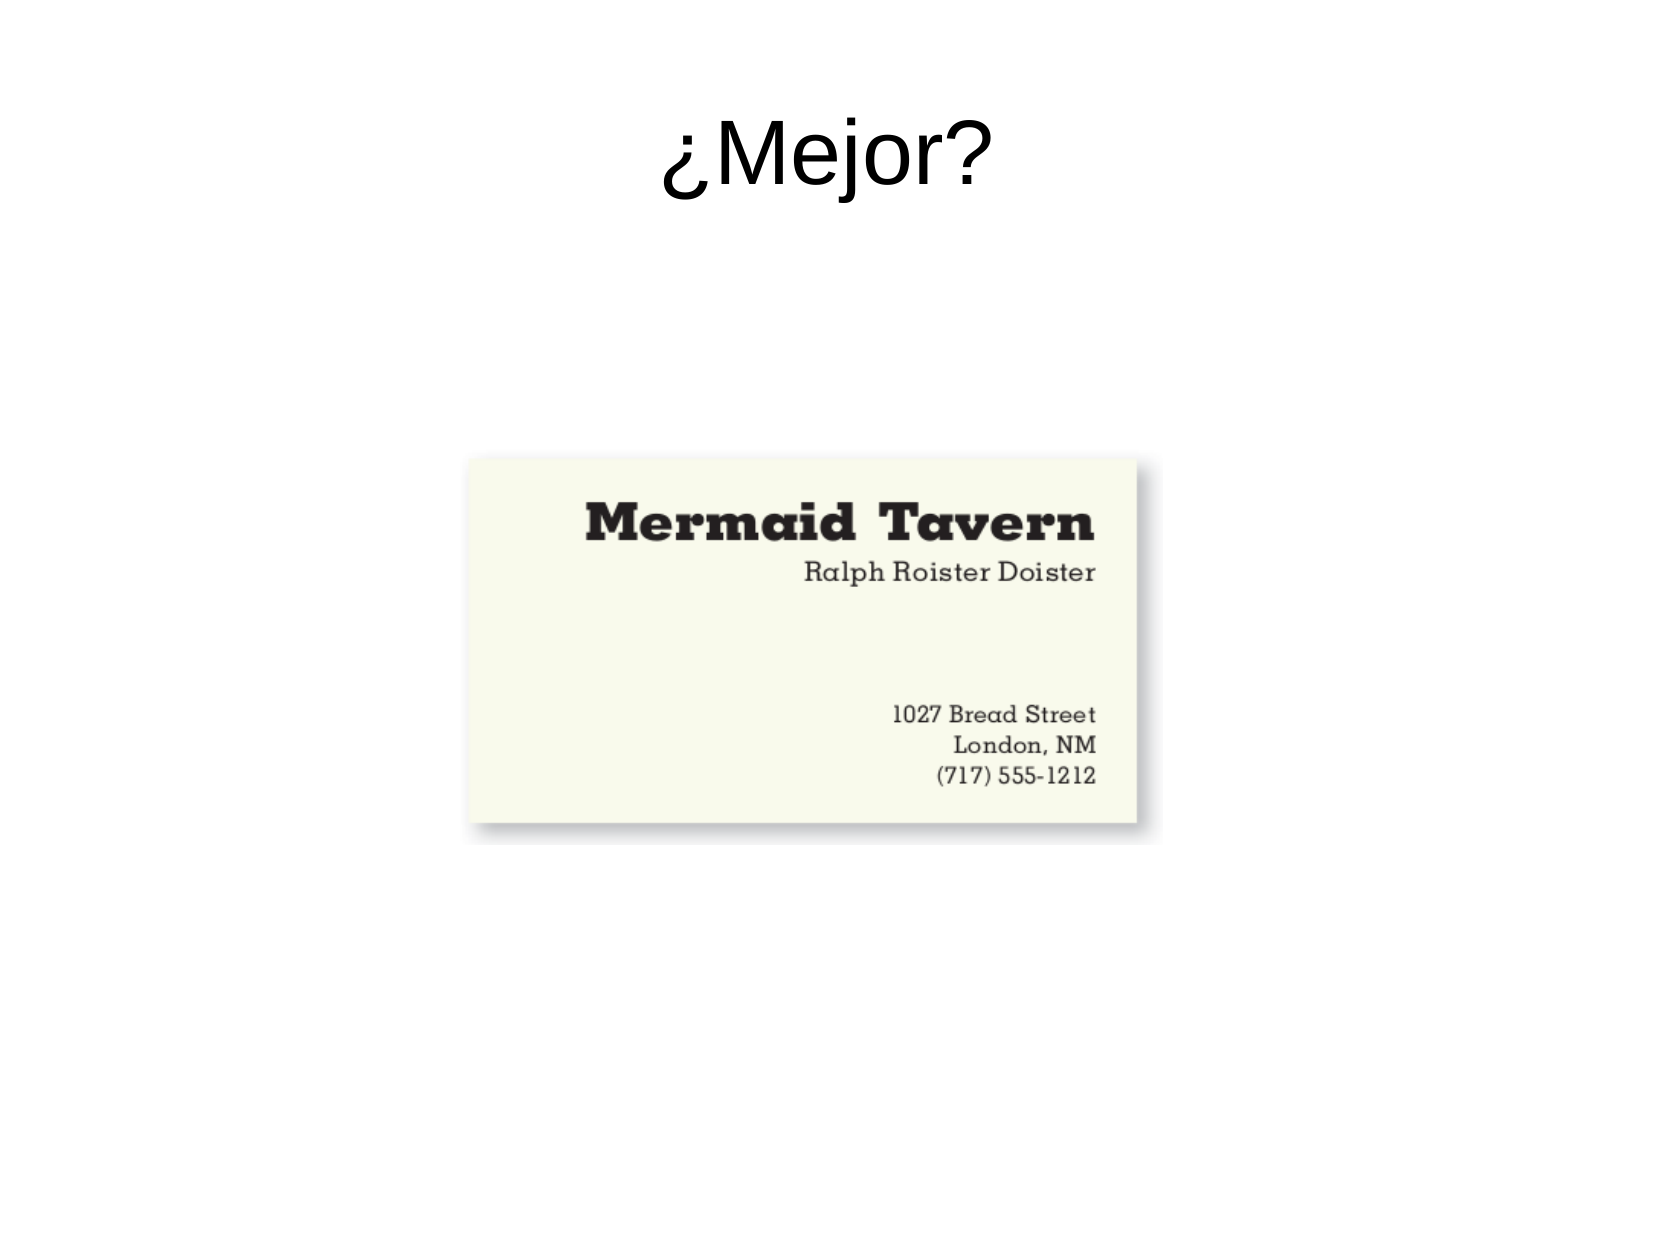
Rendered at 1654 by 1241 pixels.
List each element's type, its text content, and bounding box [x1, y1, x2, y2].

picture [455, 428, 1163, 845]
title ¿Mejor? [82, 49, 1571, 257]
